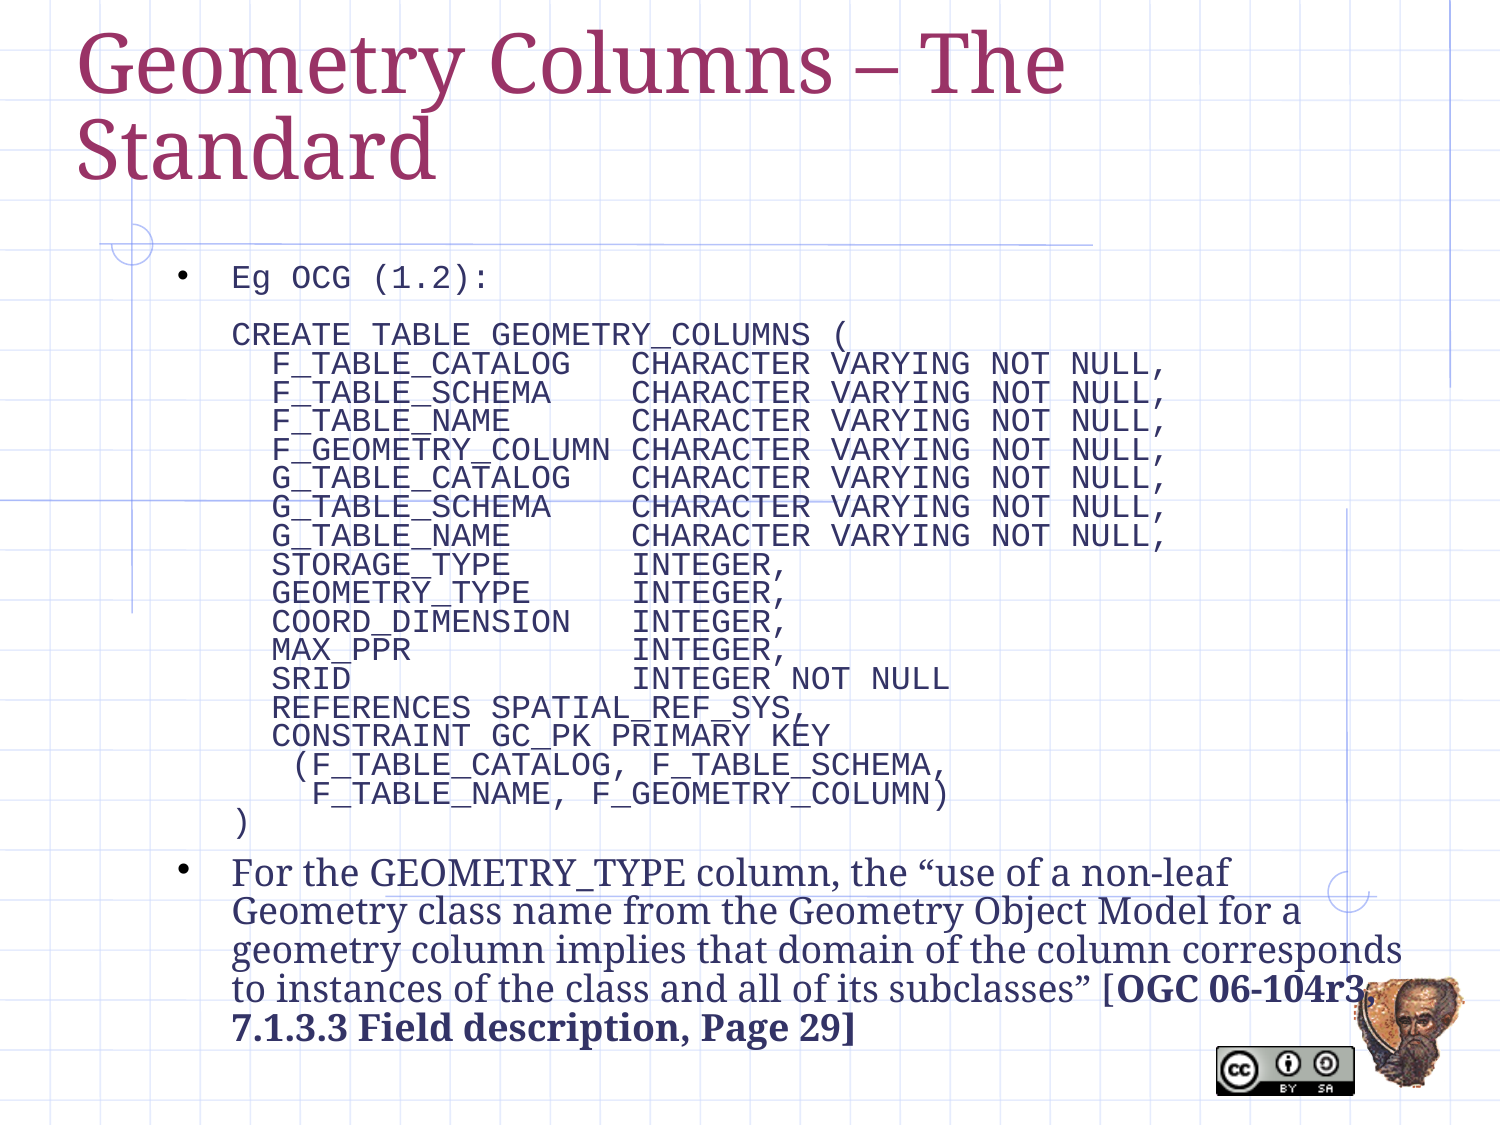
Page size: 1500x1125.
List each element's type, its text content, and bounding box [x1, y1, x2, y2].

list Eg OCG (1.2): CREATE TABLE GEOMETRY_COLUMNS ( F_TABLE_CATALOG CHARACTER VARYING NOT NULL, F_TABLE_SCHEMA CHARACTER VARYING NOT NULL, F_TABLE_NAME CHARACTER VARYING NOT NULL, F_GEOMETRY_COLUMN CHARACTER VARYING NOT NULL, G_TABLE_CATALOG CHARACTER VARYING NOT NULL, G_TABLE_SCHEMA CHARACTER VARYING NOT NULL, G_TABLE_NAME CHARACTER VARYING NOT NULL, STORAGE_TYPE INTEGER, GEOMETRY_TYPE INTEGER, COORD_DIMENSION INTEGER, MAX_PPR INTEGER, SRID INTEGER NOT NULL REFERENCES SPATIAL_REF_SYS, CONSTRAINT GC_PK PRIMARY KEY (F_TABLE_CATALOG, F_TABLE_SCHEMA, F_TABLE_NAME, F_GEOMETRY_COLUMN) ) For the GEOMETRY_TYPE column, the “use of a non-leaf Geometry class name from the Geometry Object Model for a geometry column implies that domain of the column corresponds to instances of the class and all of its subclasses” [OGC 06-104r3, 7.1.3.3 Field description, Page 29] [177, 265, 1413, 1079]
title Geometry Columns – The Standard [74, 45, 1424, 177]
picture [1216, 976, 1465, 1096]
